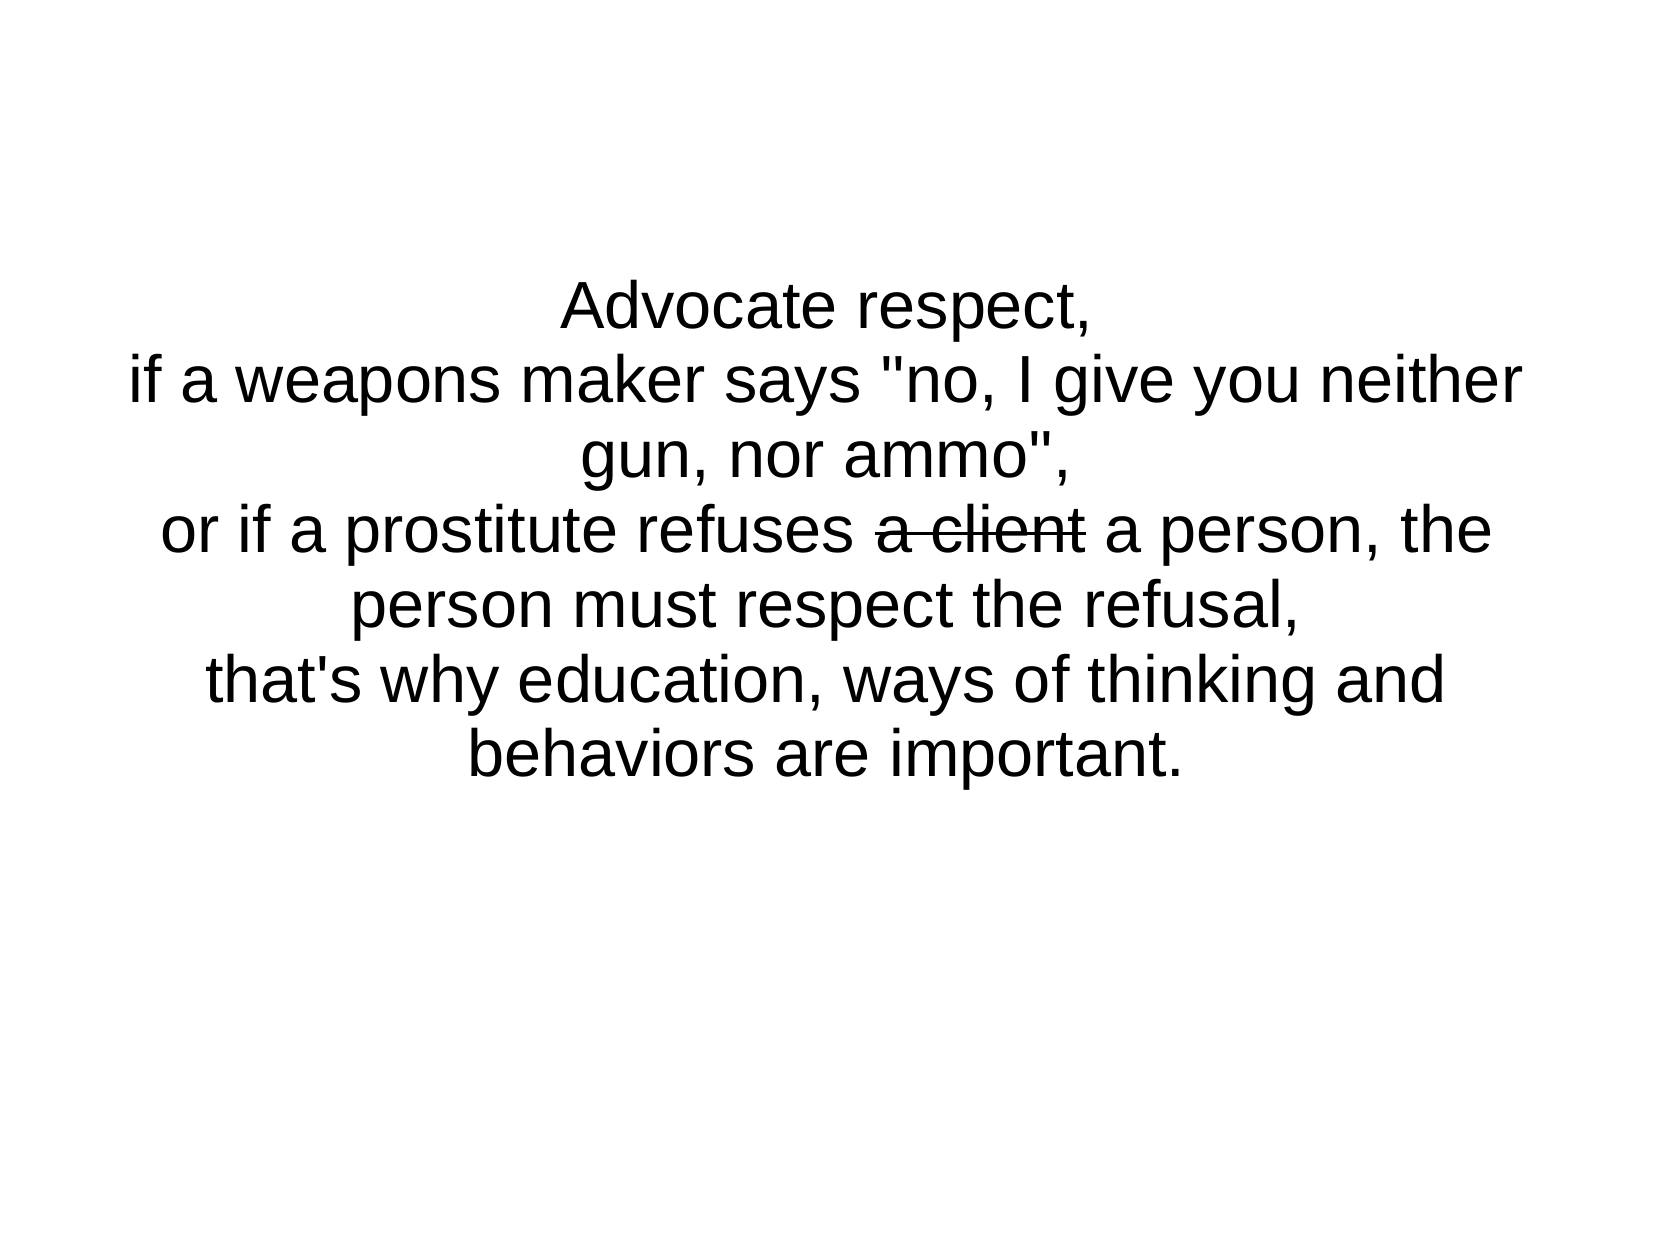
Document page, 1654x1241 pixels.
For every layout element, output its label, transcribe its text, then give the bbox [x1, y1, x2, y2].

subtitle Advocate respect, if a weapons maker says ''no, I give you neither gun, nor ammo'', or if a prostitute refuses a client a person, the person must respect the refusal, that's why education, ways of thinking and behaviors are important. [82, 49, 1571, 1010]
